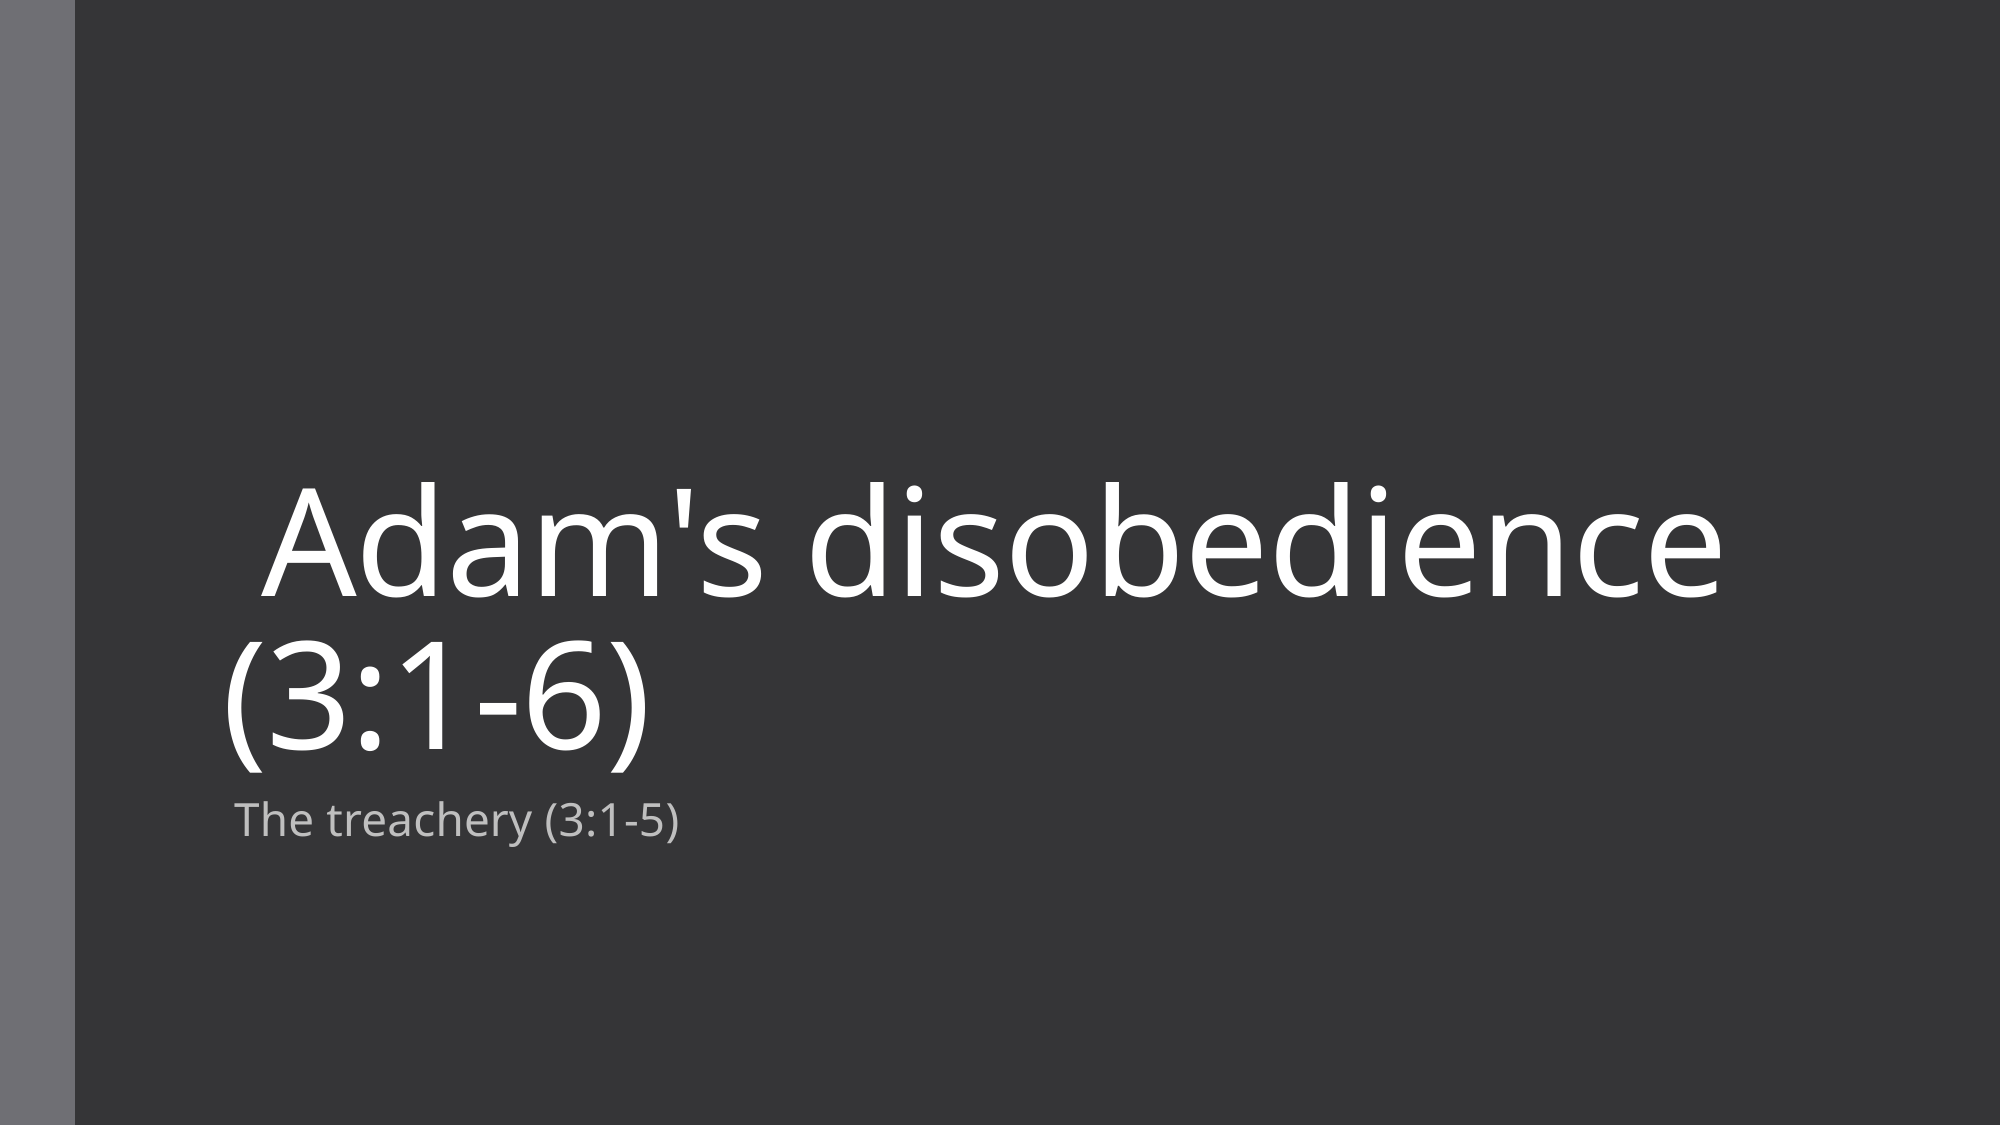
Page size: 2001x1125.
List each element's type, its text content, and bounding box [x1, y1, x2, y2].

title Adam's disobedience (3:1-6) [206, 124, 1752, 787]
subtitle The treachery (3:1-5) [206, 787, 1752, 1066]
